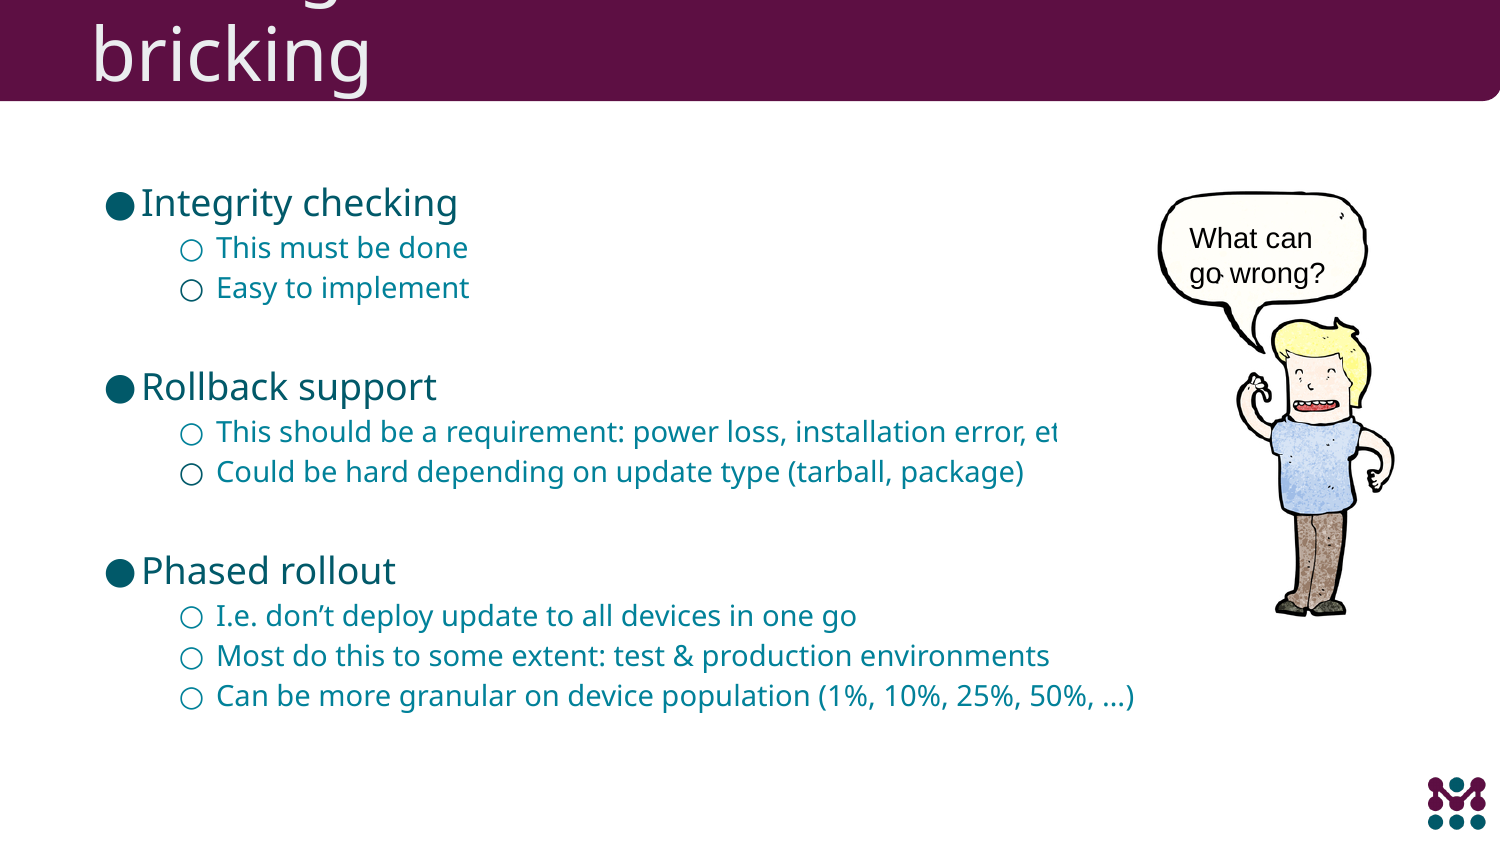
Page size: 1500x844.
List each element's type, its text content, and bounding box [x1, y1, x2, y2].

list Integrity checking This must be done Easy to implement Rollback support This should be a requirement: power loss, installation error, etc. Could be hard depending on update type (tarball, package) Phased rollout I.e. don’t deploy update to all devices in one go Most do this to some extent: test & production environments Can be more granular on device population (1%, 10%, 25%, 50%, …) [51, 157, 1449, 801]
title Strategies to reduce the risk of bricking [75, 0, 1425, 112]
picture [1057, 182, 1500, 625]
picture [1413, 762, 1500, 844]
text_box What can go wrong? [1174, 204, 1375, 292]
